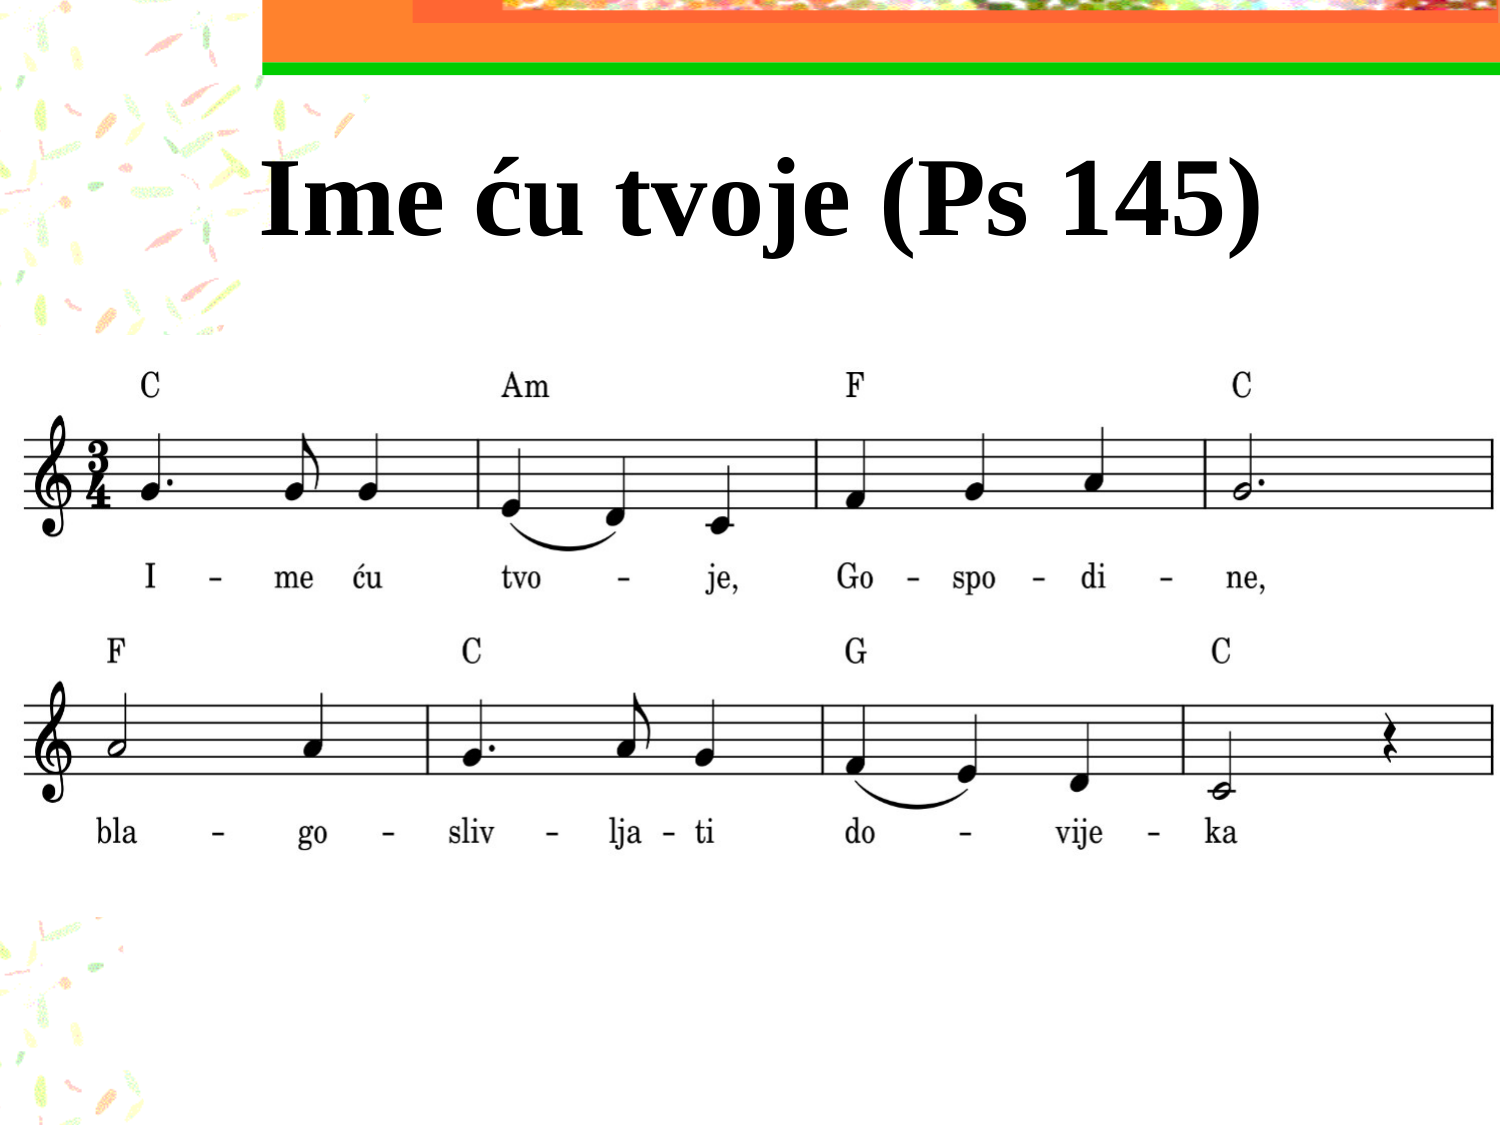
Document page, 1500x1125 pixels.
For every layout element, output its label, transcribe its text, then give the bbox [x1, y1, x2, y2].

picture [412, 0, 1500, 23]
picture [0, 0, 1500, 1125]
title Ime ću tvoje (Ps 145) [76, 125, 1447, 266]
